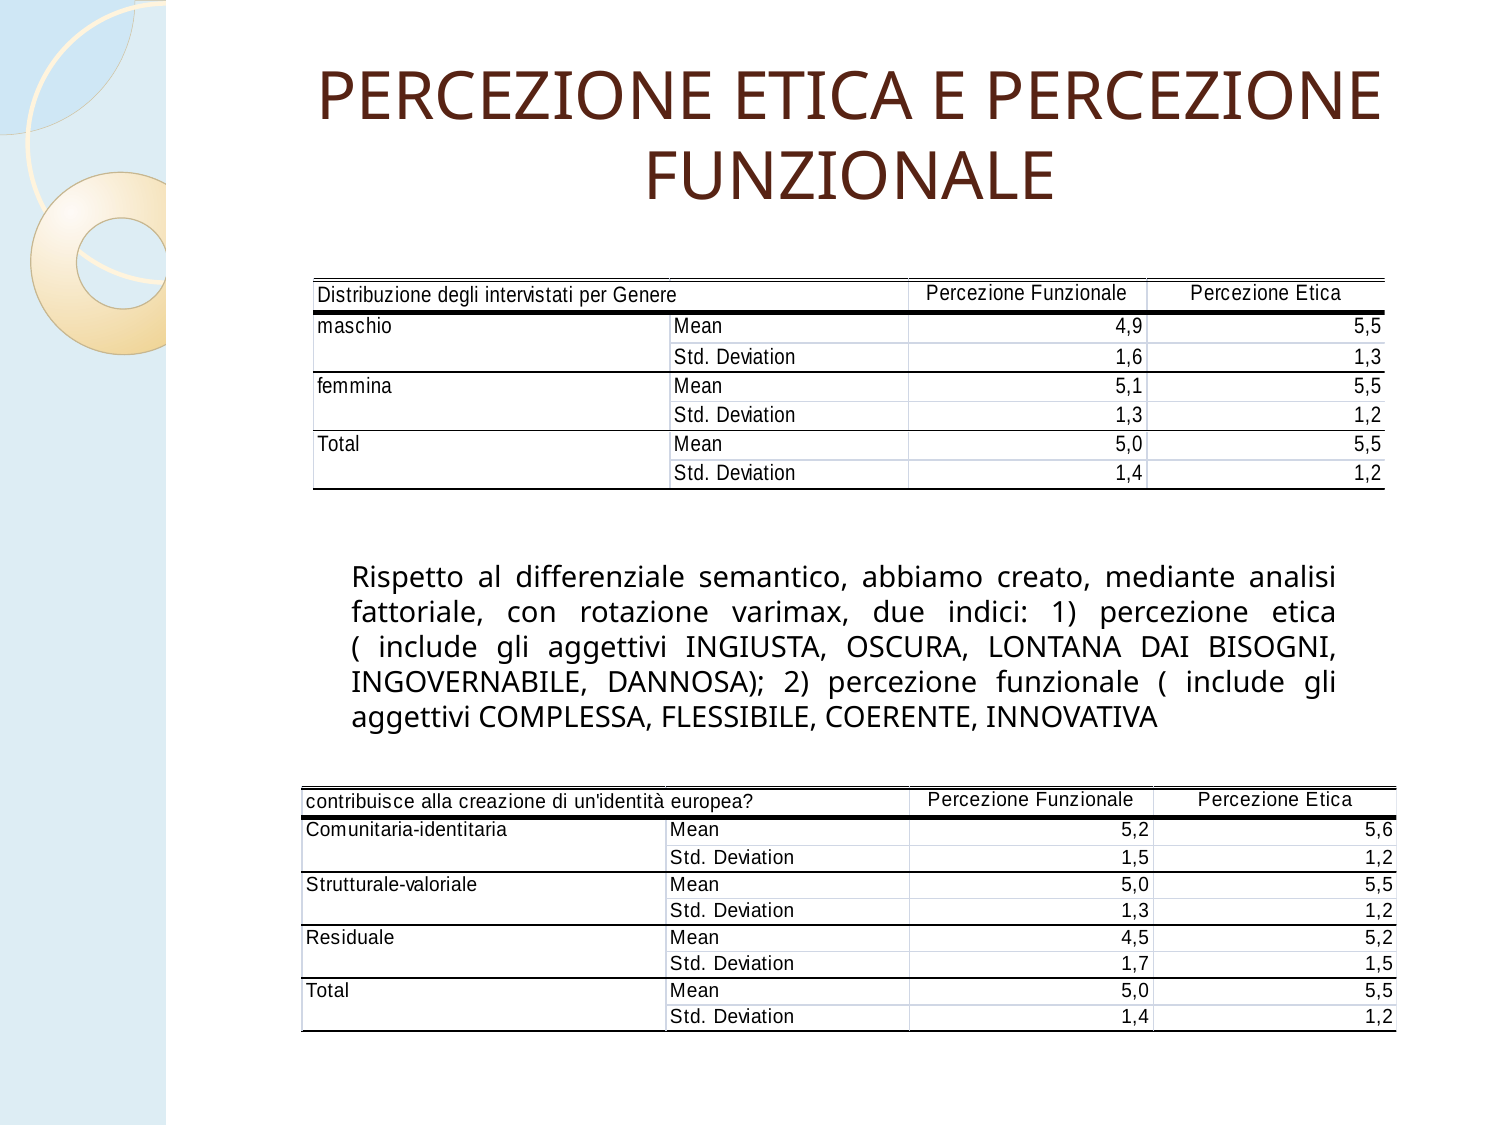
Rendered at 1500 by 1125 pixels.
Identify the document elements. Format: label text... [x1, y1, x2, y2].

text_box Rispetto al differenziale semantico, abbiamo creato, mediante analisi fattoriale, con rotazione varimax, due indici: 1) percezione etica ( include gli aggettivi INGIUSTA, OSCURA, LONTANA DAI BISOGNI, INGOVERNABILE, DANNOSA); 2) percezione funzionale ( include gli aggettivi COMPLESSA, FLESSIBILE, COERENTE, INNOVATIVA [336, 550, 1353, 741]
picture [312, 278, 1387, 492]
title PERCEZIONE ETICA E PERCEZIONE FUNZIONALE [235, 45, 1466, 233]
picture [301, 786, 1398, 1034]
